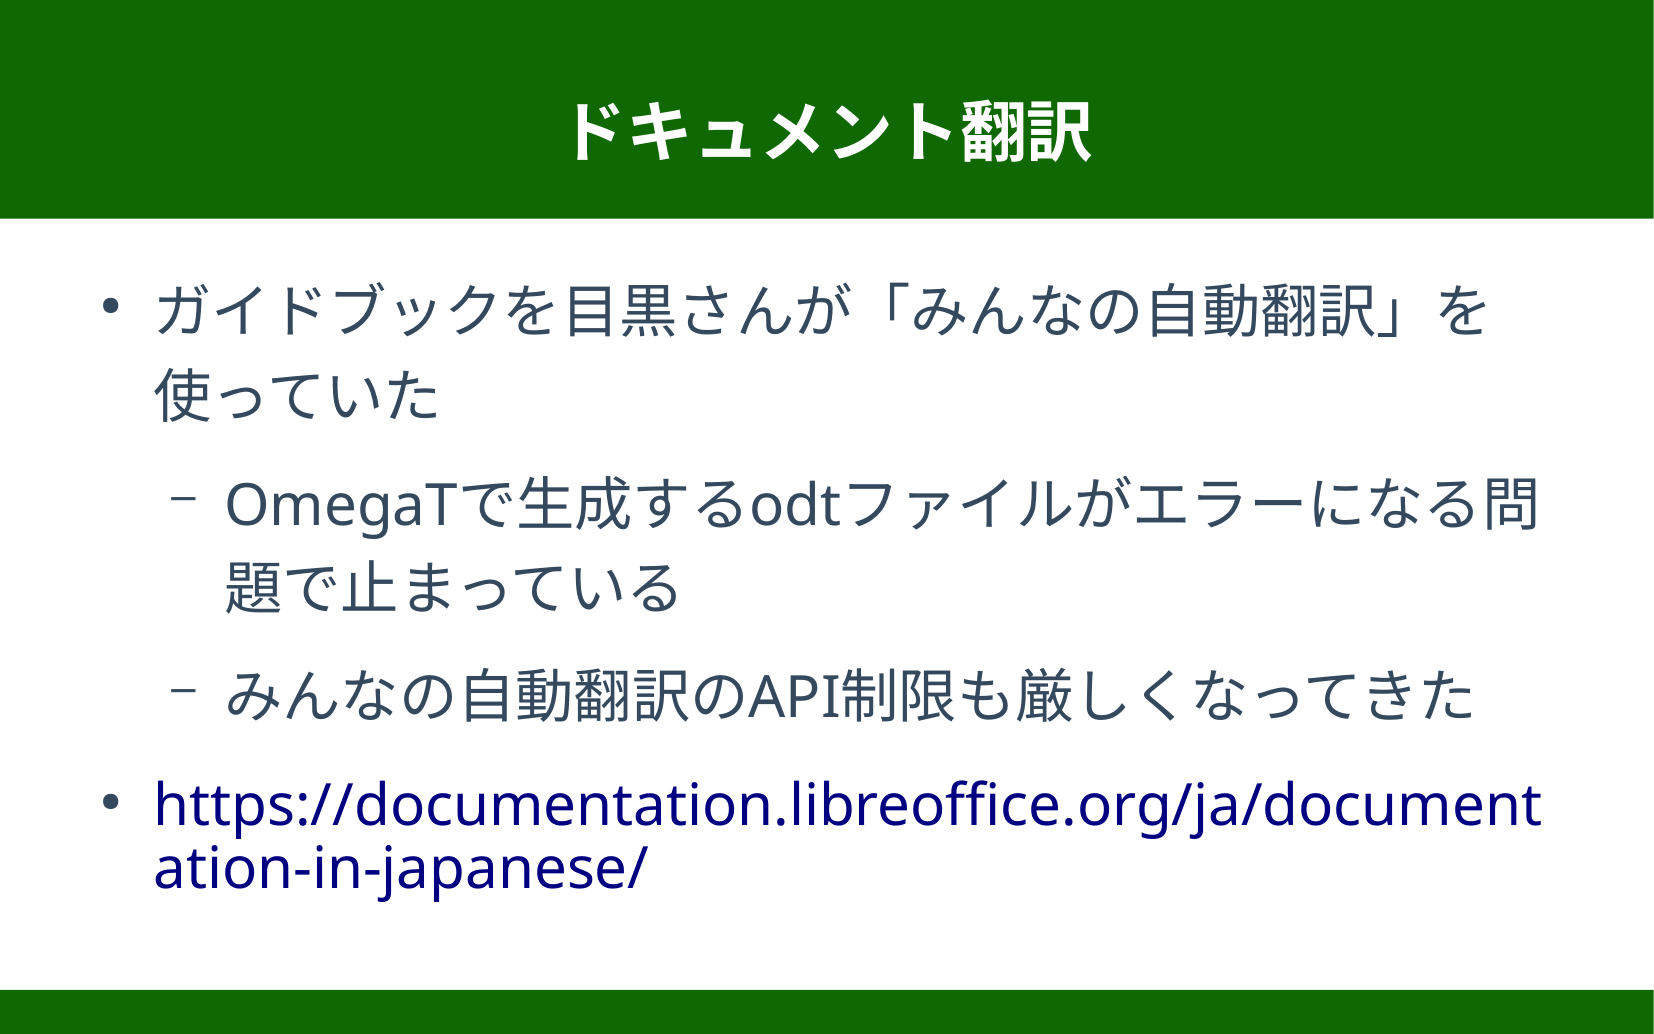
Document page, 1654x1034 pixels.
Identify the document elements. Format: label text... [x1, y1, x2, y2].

title ドキュメント翻訳 [82, 41, 1571, 214]
list ガイドブックを目黒さんが「みんなの自動翻訳」を使っていた OmegaTで生成するodtファイルがエラーになる問題で止まっている みんなの自動翻訳のAPI制限も厳しくなってきた https://documentation.libreoffice.org/ja/documentation-in-japanese/ [82, 265, 1571, 957]
